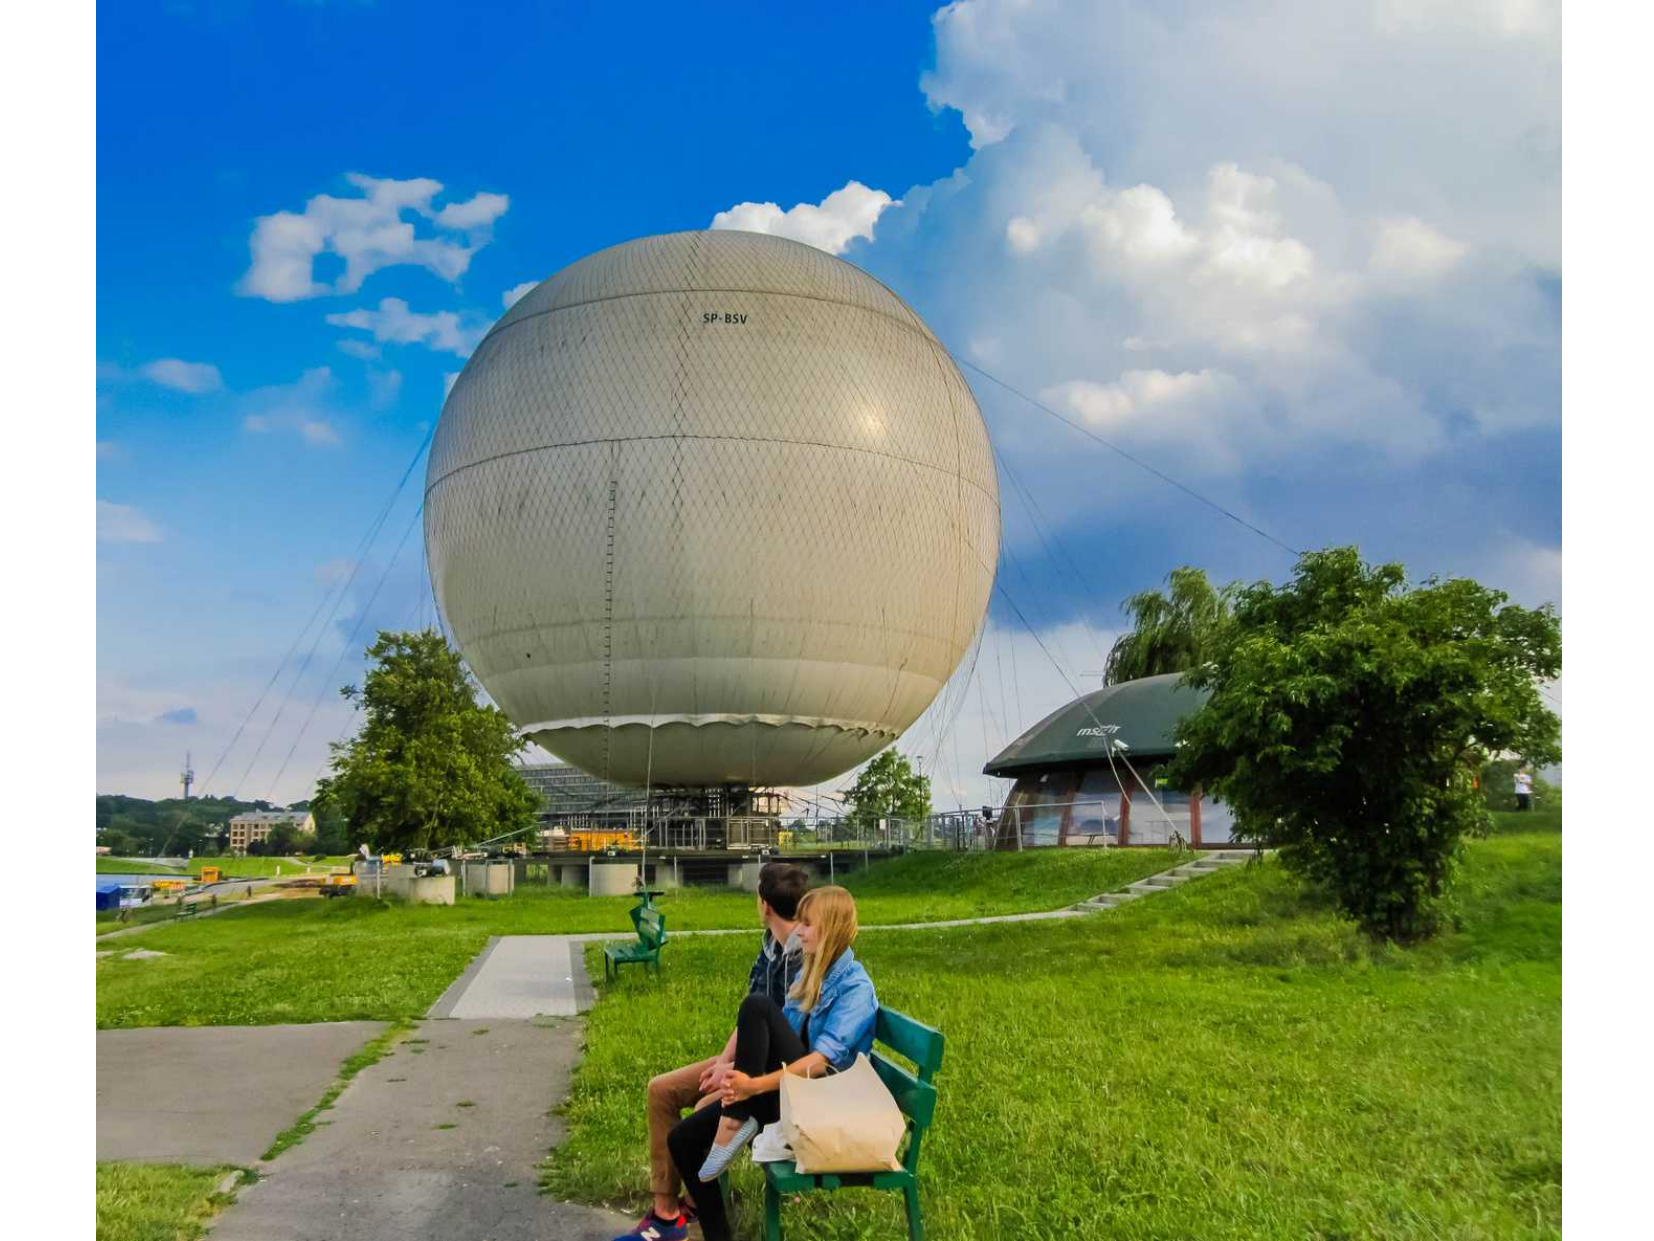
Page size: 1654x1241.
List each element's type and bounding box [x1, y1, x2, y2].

picture [96, 0, 1562, 1241]
